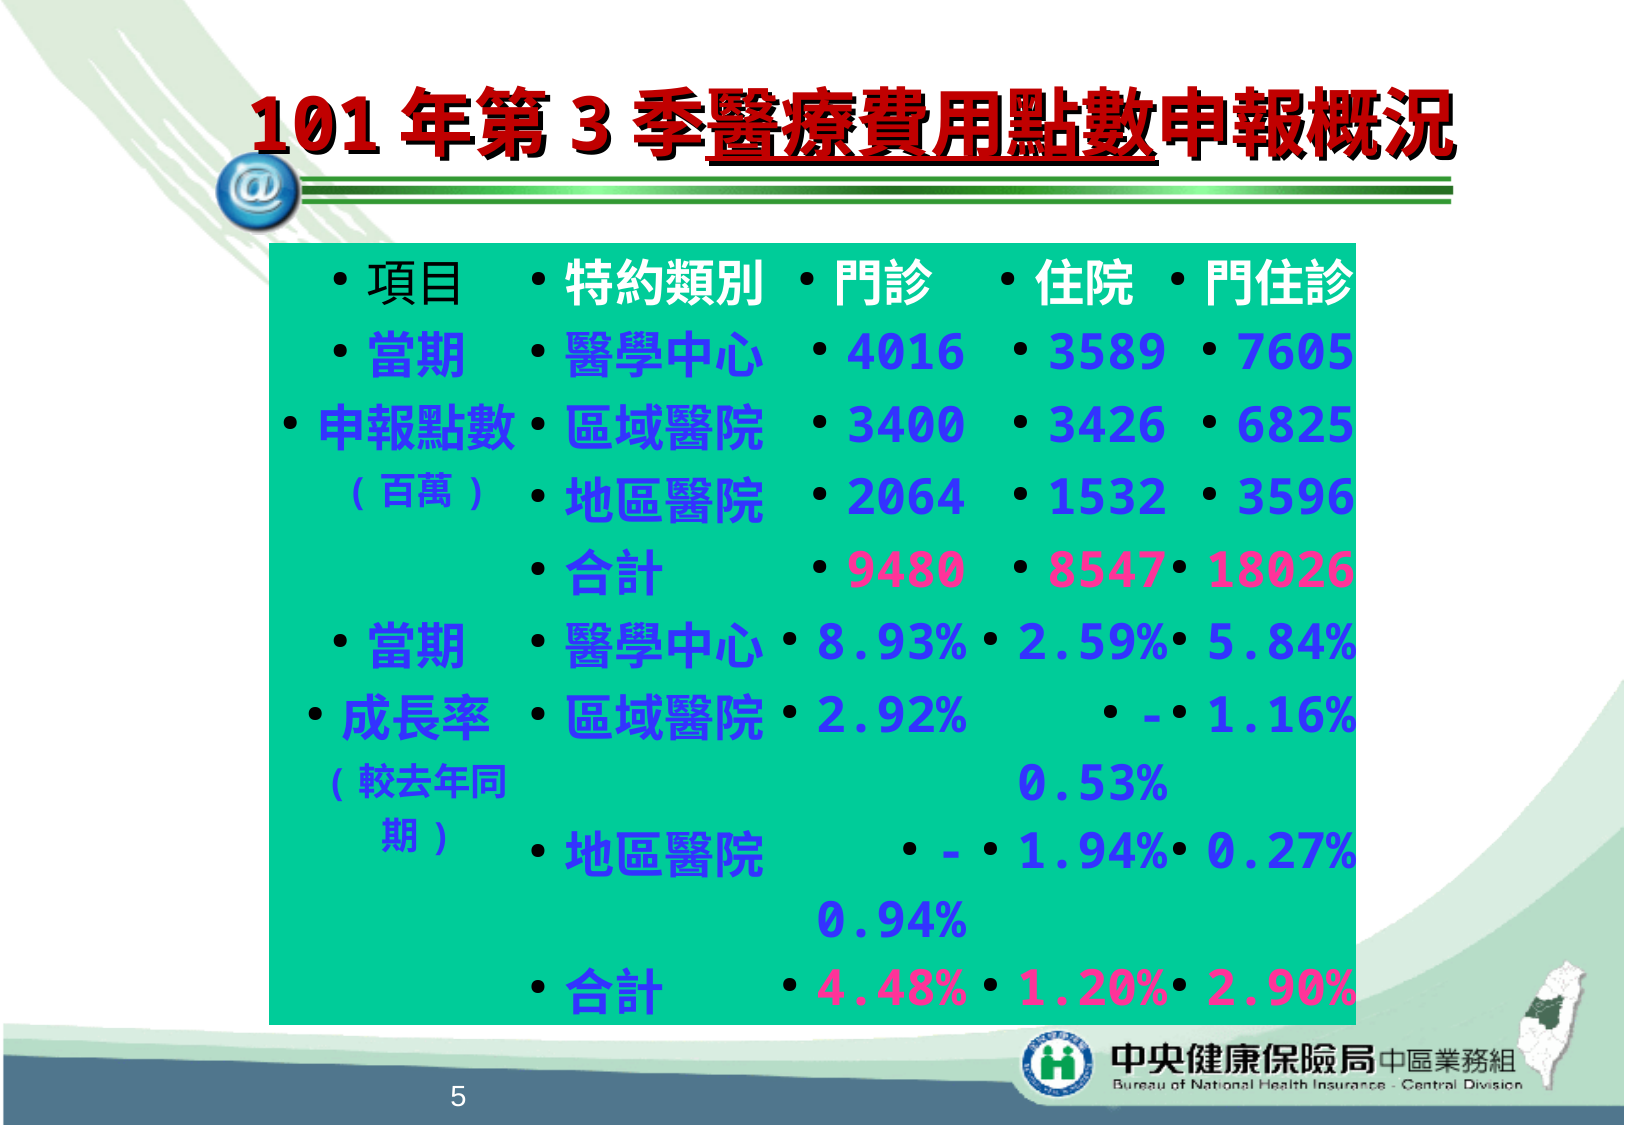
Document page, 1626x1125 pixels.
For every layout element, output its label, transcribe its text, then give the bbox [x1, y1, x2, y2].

table_cell 6825 [1167, 389, 1356, 461]
table_cell 區域醫院 [529, 389, 765, 461]
table_cell 3596 [1167, 461, 1356, 534]
table_cell 3589 [966, 316, 1167, 389]
table_cell -0.94% [765, 816, 966, 952]
table_cell 1.16% [1167, 679, 1356, 816]
table_cell 1.94% [966, 816, 1167, 952]
table_cell 8547 [966, 534, 1167, 606]
table_cell 2.59% [966, 606, 1167, 679]
table_header 項目 [269, 243, 529, 316]
table_cell 2.90% [1167, 952, 1356, 1025]
table_cell 1.20% [966, 952, 1167, 1025]
table_cell 2064 [765, 461, 966, 534]
table_cell 18026 [1167, 534, 1356, 606]
table_cell 醫學中心 [529, 316, 765, 389]
title 101年第3季醫療費用點數申報概況 [151, 35, 1551, 223]
table_cell 地區醫院 [529, 461, 765, 534]
table_cell 區域醫院 [529, 679, 765, 816]
table_cell 4.48% [765, 952, 966, 1025]
table_cell -0.53% [966, 679, 1167, 816]
table_cell 1532 [966, 461, 1167, 534]
table_cell 合計 [529, 952, 765, 1025]
table_cell 合計 [529, 534, 765, 606]
table_header 門住診 [1167, 243, 1356, 316]
table_cell 醫學中心 [529, 606, 765, 679]
text_box [435, 1065, 815, 1125]
table_cell 0.27% [1167, 816, 1356, 952]
table_cell 8.93% [765, 606, 966, 679]
table_cell 4016 [765, 316, 966, 389]
table_cell 3400 [765, 389, 966, 461]
table_cell 當期 成長率 (較去年同期) [269, 606, 529, 1025]
table_cell 7605 [1167, 316, 1356, 389]
table_cell 2.92% [765, 679, 966, 816]
table_cell 地區醫院 [529, 816, 765, 952]
table_cell 9480 [765, 534, 966, 606]
table_header 門診 [765, 243, 966, 316]
table_cell 當期 申報點數 (百萬) [269, 316, 529, 606]
table_header 特約類別 [529, 243, 765, 316]
table_header 住院 [966, 243, 1167, 316]
table_cell 5.84% [1167, 606, 1356, 679]
table_cell 3426 [966, 389, 1167, 461]
